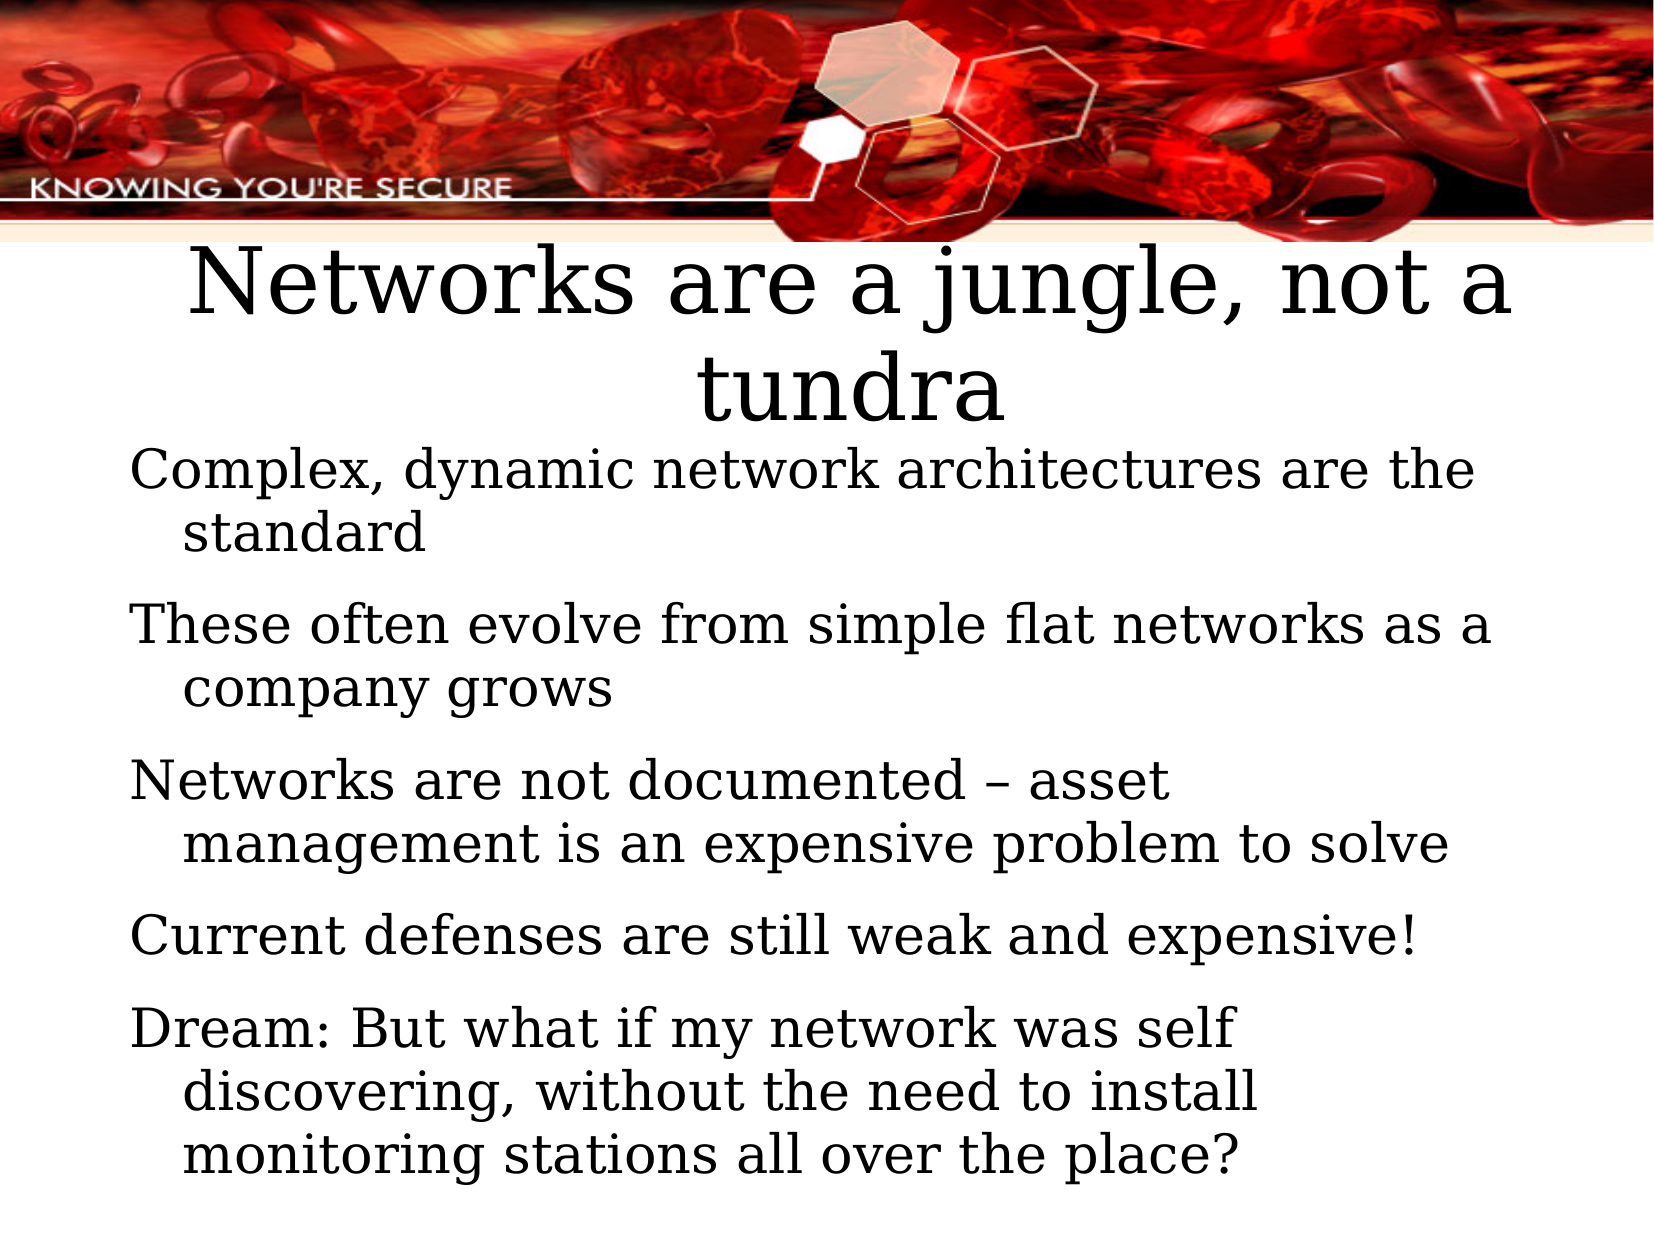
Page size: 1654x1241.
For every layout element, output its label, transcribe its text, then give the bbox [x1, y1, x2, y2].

list Complex, dynamic network architectures are the standard These often evolve from simple flat networks as a company grows Networks are not documented – asset management is an expensive problem to solve Current defenses are still weak and expensive! Dream: But what if my network was self discovering, without the need to install monitoring stations all over the place? [111, 438, 1524, 1218]
picture [0, 0, 1654, 242]
title Networks are a jungle, not a tundra [145, 228, 1558, 443]
